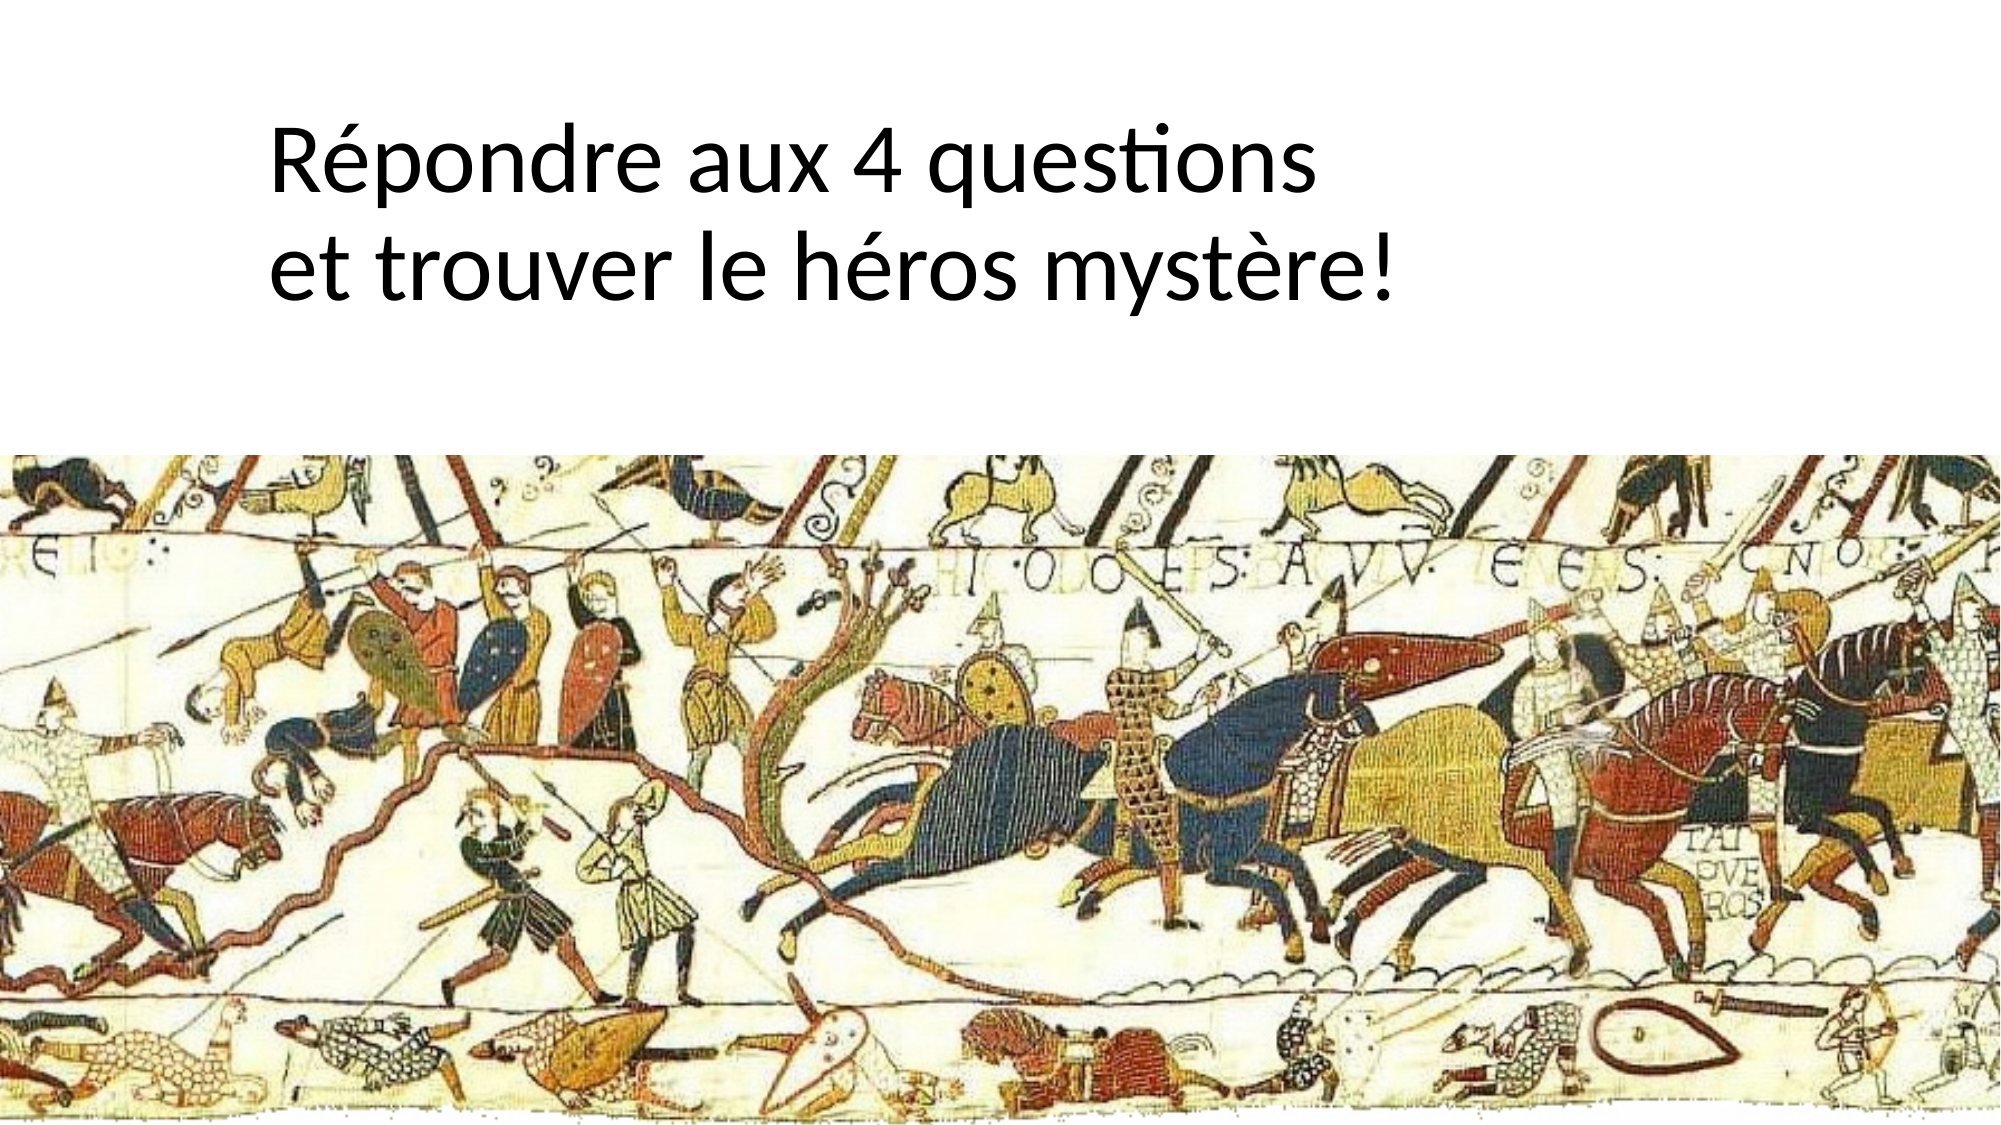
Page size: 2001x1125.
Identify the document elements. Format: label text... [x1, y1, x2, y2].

list Répondre aux 4 questions et trouver le héros mystère! [253, 98, 1420, 455]
picture [0, 455, 2000, 1125]
